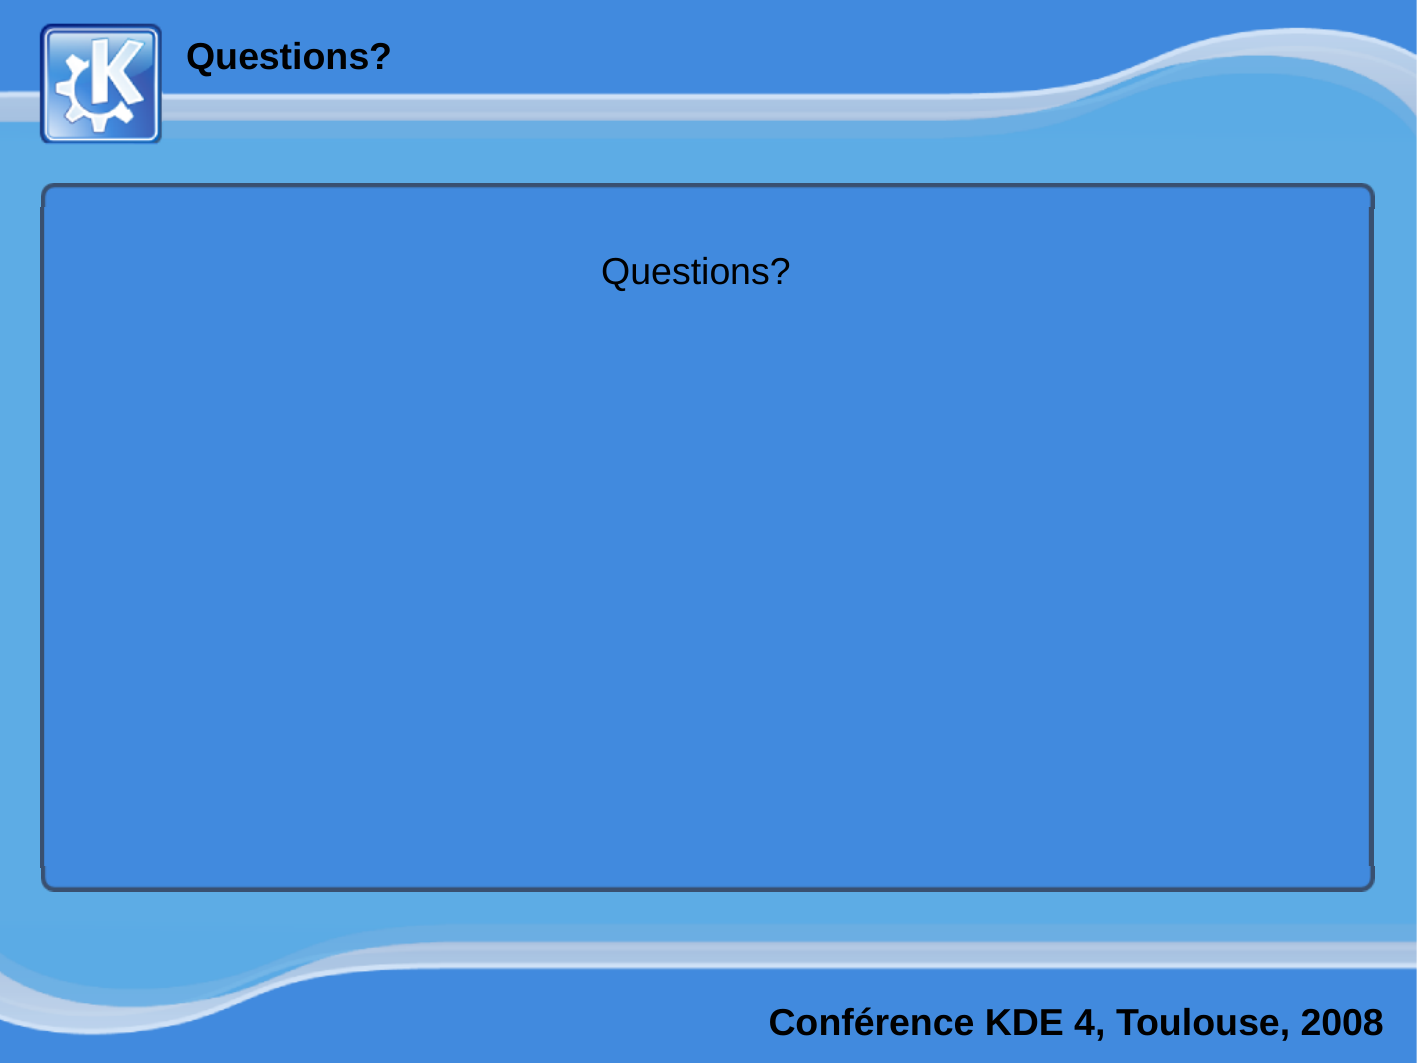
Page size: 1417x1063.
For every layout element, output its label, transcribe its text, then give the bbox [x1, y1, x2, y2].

text_box Questions? [63, 200, 1329, 889]
picture [0, 0, 1417, 1063]
text_box Questions? [171, 27, 1048, 105]
